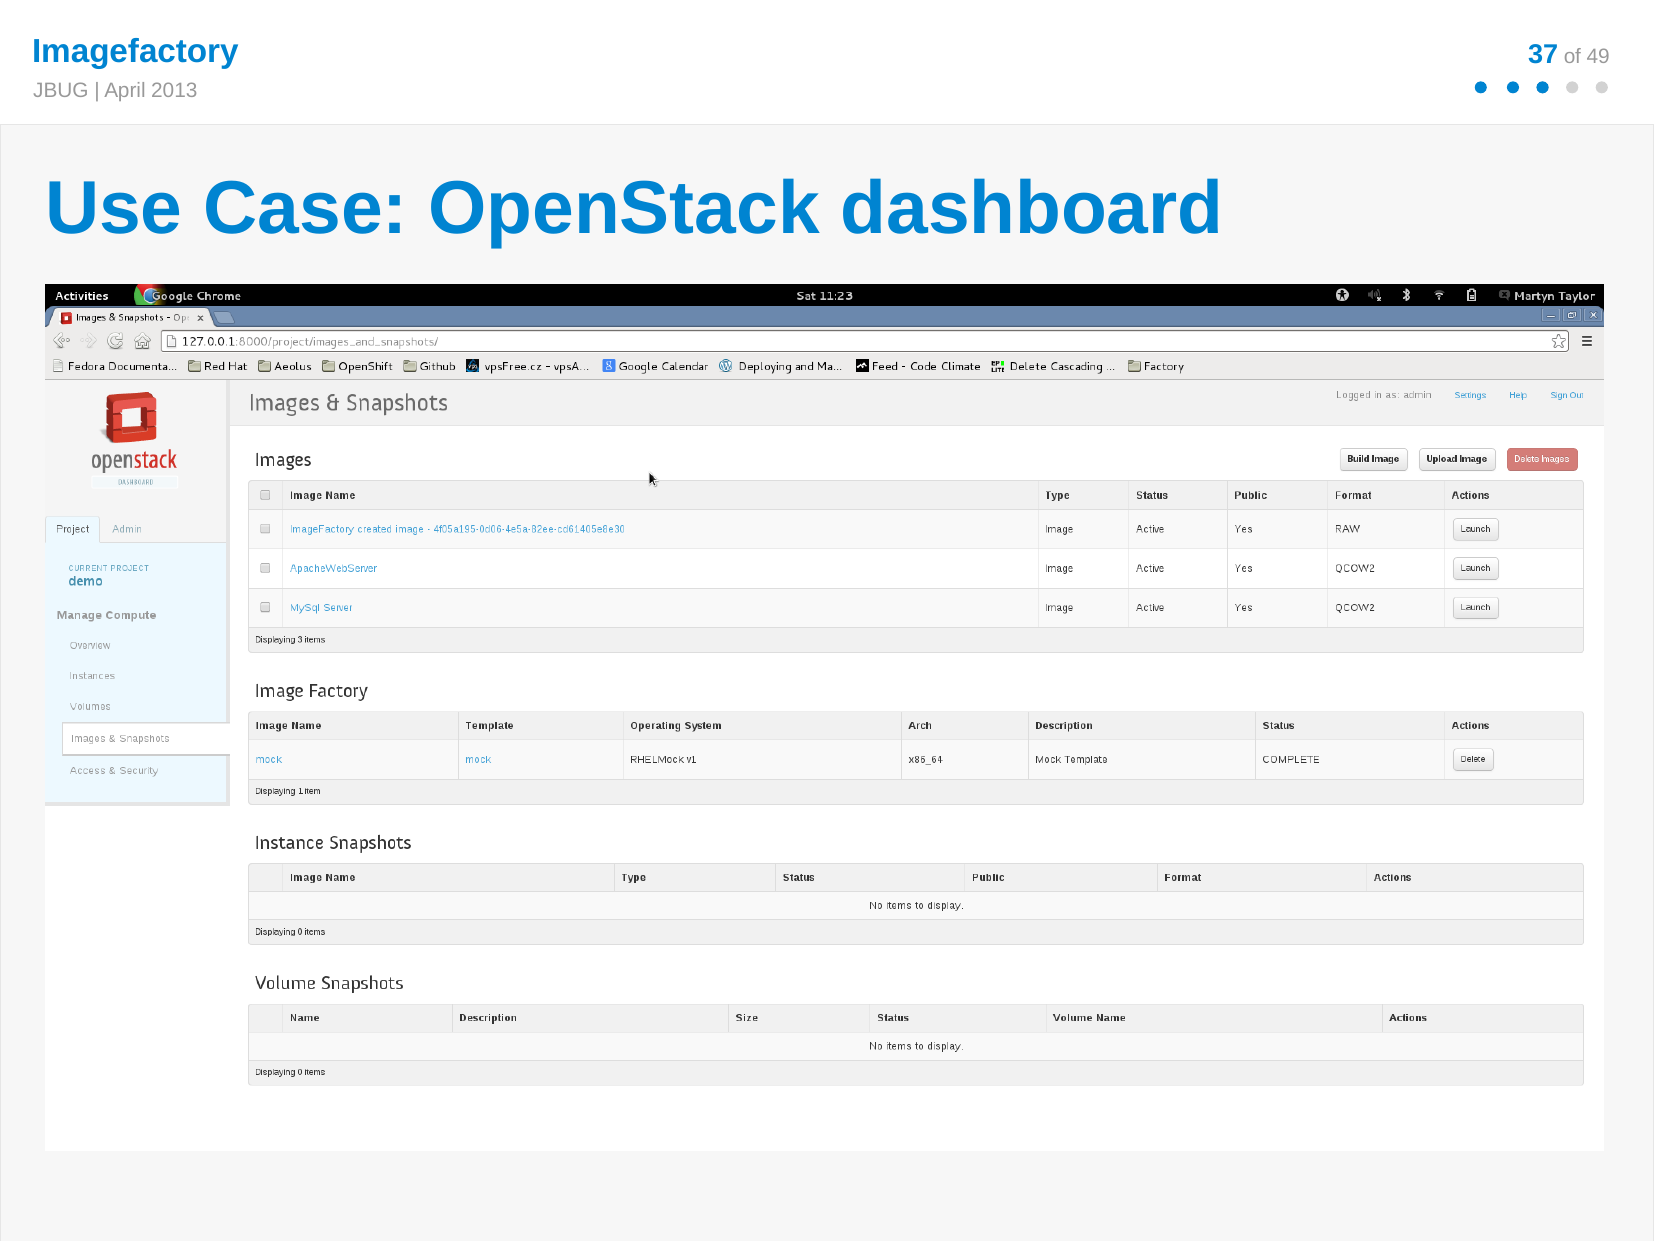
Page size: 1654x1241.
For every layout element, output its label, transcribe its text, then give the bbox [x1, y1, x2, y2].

title Use Case: OpenStack dashboard [45, 165, 1624, 250]
text_box [1536, 81, 1549, 94]
title JBUG | April 2013 [33, 75, 1090, 106]
text_box [1506, 81, 1520, 94]
text_box [0, 124, 1654, 1241]
text_box [1474, 81, 1487, 94]
text_box [1566, 81, 1579, 94]
title Imagefactory [32, 32, 421, 70]
picture [45, 284, 1604, 1151]
text_box [1595, 81, 1608, 94]
title <number> of 49 [1489, 31, 1610, 78]
